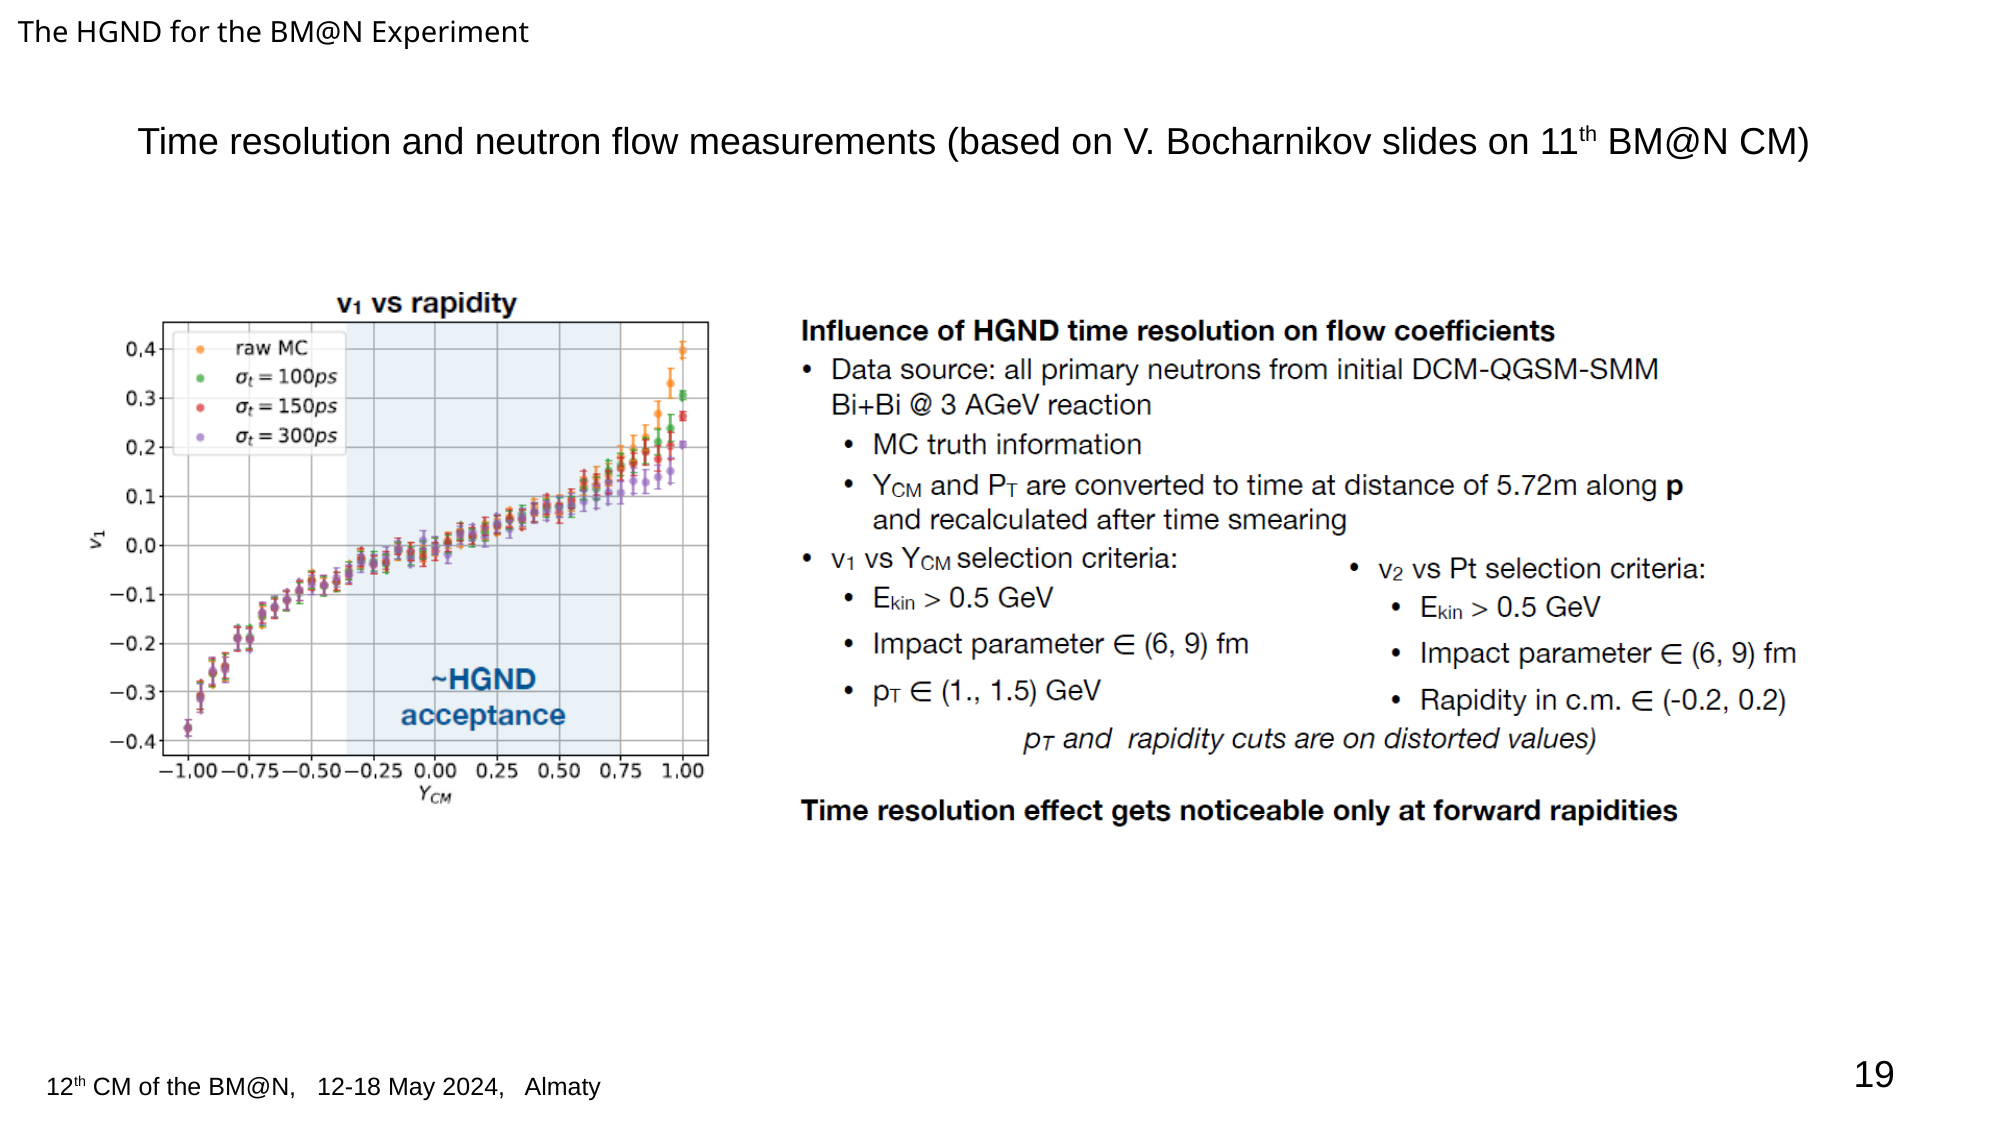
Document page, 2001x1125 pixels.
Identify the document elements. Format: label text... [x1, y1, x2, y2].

picture [792, 302, 1800, 838]
text_box Time resolution and neutron flow measurements (based on V. Bocharnikov slides on 11th BM@N CM) [122, 109, 1912, 210]
text_box 12th CM of the BM@N, 12-18 May 2024, Almaty [31, 1065, 629, 1111]
text_box <номер> [1847, 1046, 2001, 1116]
picture [72, 292, 727, 810]
text_box The HGND for the BM@N Experiment [3, 4, 560, 60]
